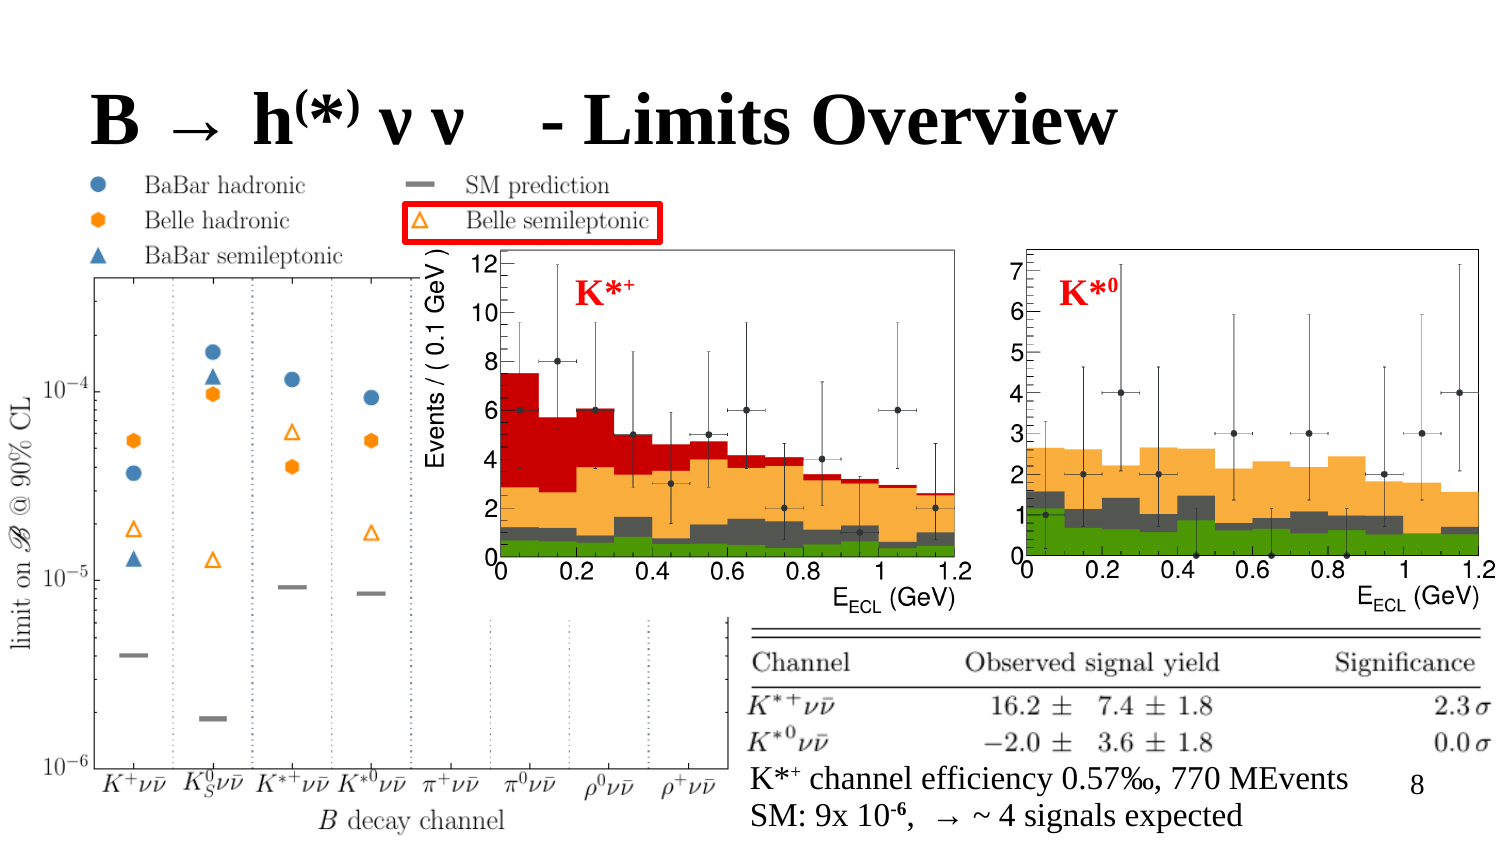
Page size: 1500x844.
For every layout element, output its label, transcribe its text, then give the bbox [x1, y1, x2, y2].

text_box K*+ [560, 264, 666, 364]
text_box K*+ channel efficiency 0.57‰, 770 MEvents SM: 9x 10-6, → ~ 4 signals expected [735, 752, 1392, 844]
picture [0, 157, 1500, 844]
title B → h(*) ν ν - Limits Overview [75, 33, 1425, 175]
text_box K*0 [1044, 264, 1150, 364]
